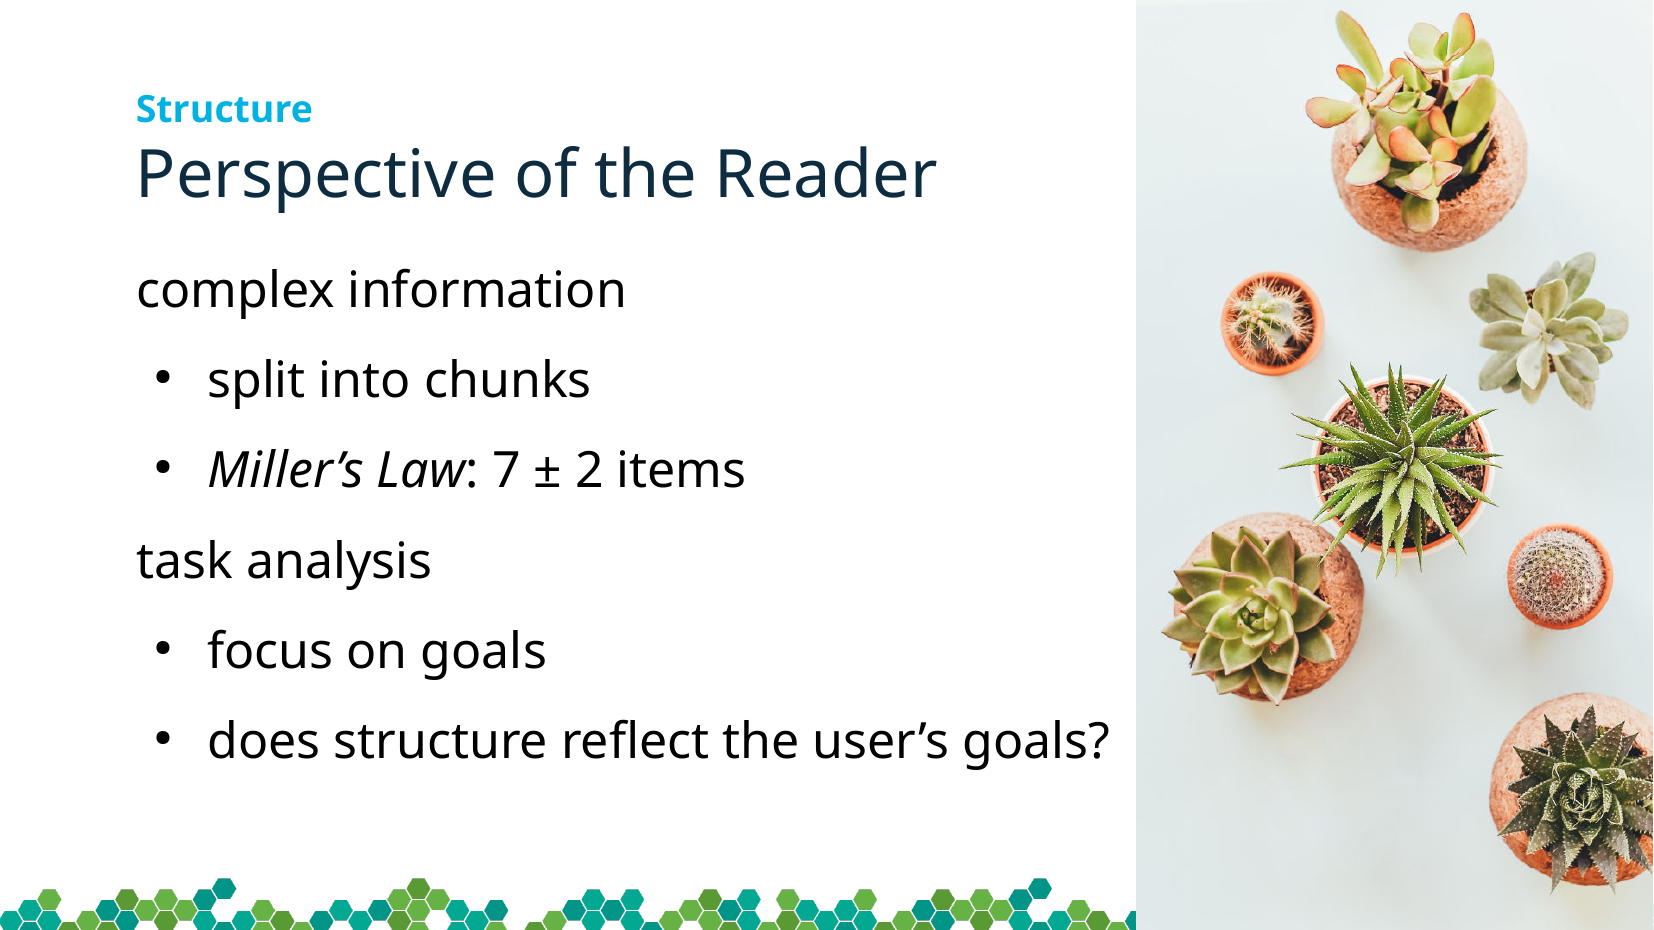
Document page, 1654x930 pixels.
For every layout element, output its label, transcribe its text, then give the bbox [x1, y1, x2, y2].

title Structure Perspective of the Reader [135, 72, 1136, 228]
list complex information split into chunks Miller’s Law: 7 ± 2 items task analysis focus on goals does structure reflect the user’s goals? [136, 253, 1136, 793]
picture [0, 0, 1654, 930]
